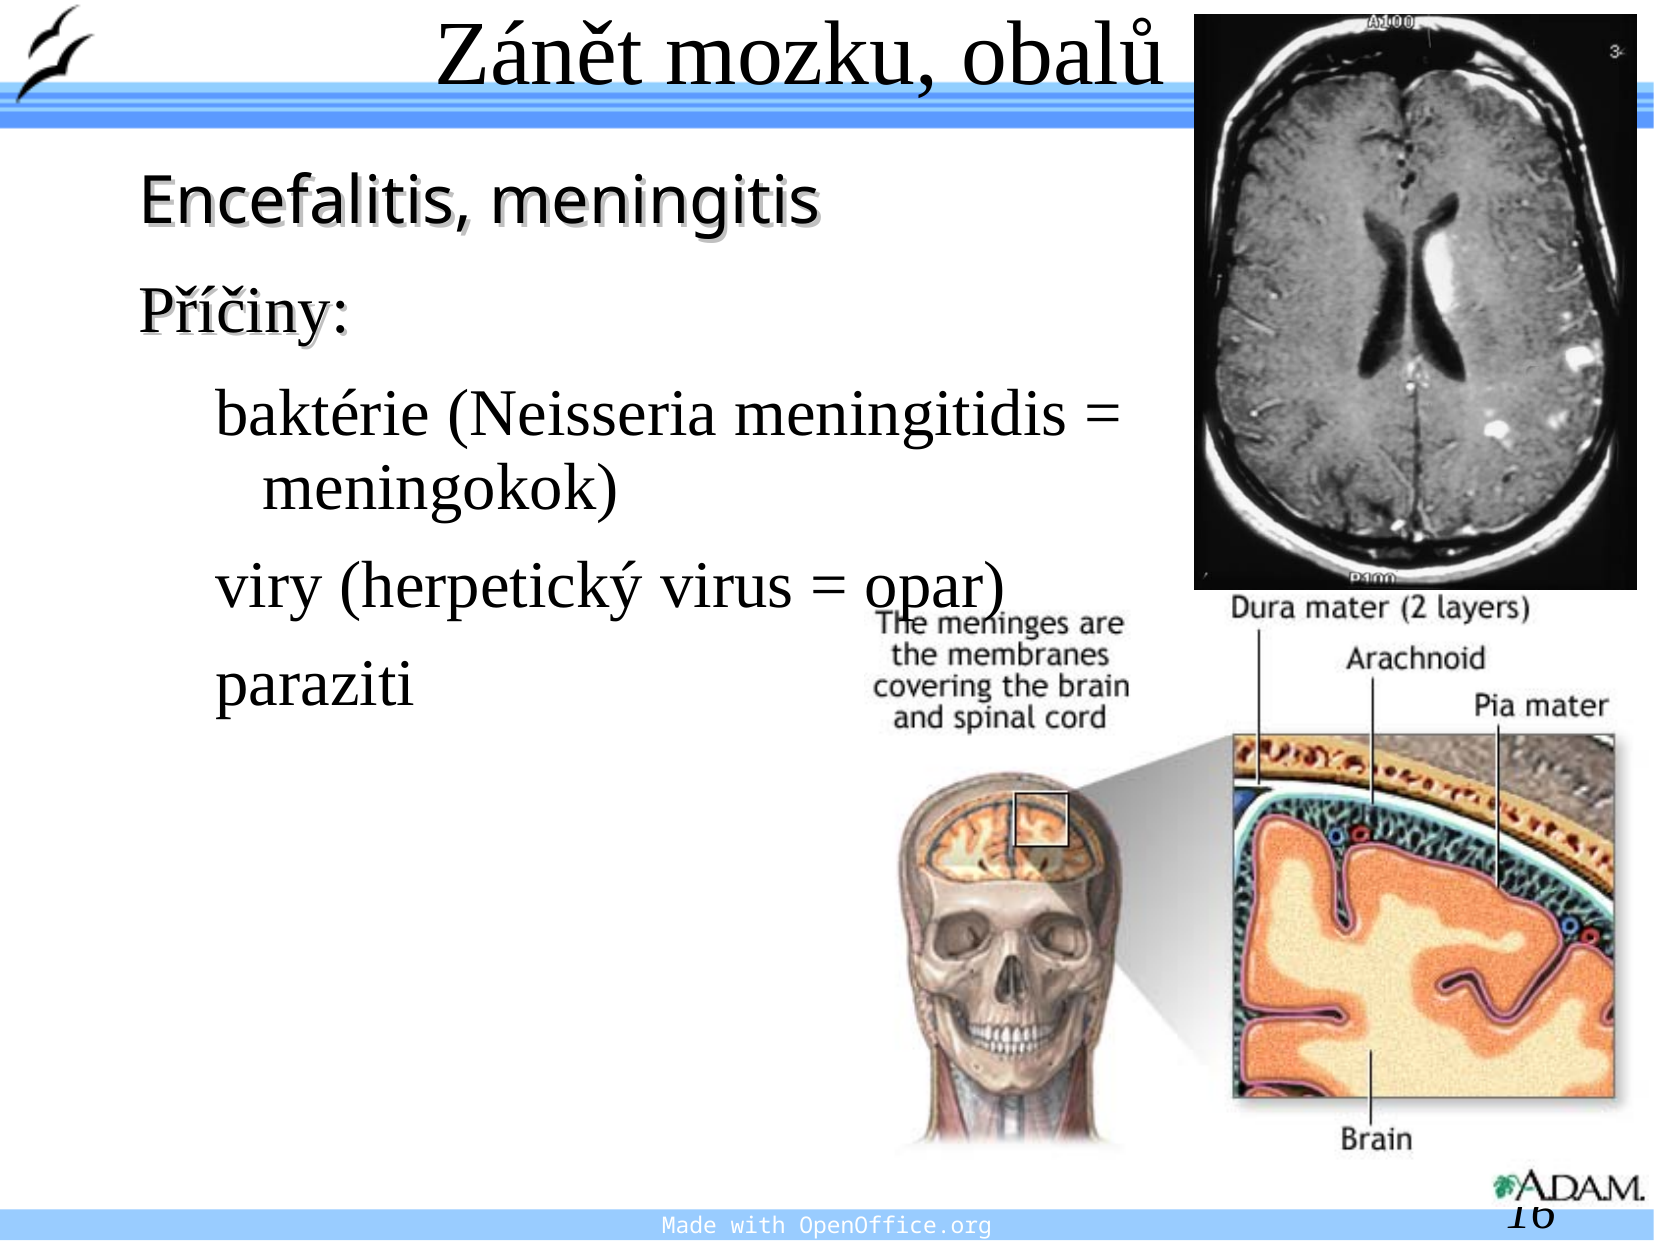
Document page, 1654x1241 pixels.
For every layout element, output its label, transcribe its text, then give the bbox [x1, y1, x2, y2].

picture [0, 0, 1654, 1207]
title Zánět mozku, obalů [94, 0, 1507, 107]
list Encefalitis, meningitis Příčiny: baktérie (Neisseria meningitidis = meningokok) viry (herpetický virus = opar) paraziti [120, 152, 1169, 1176]
